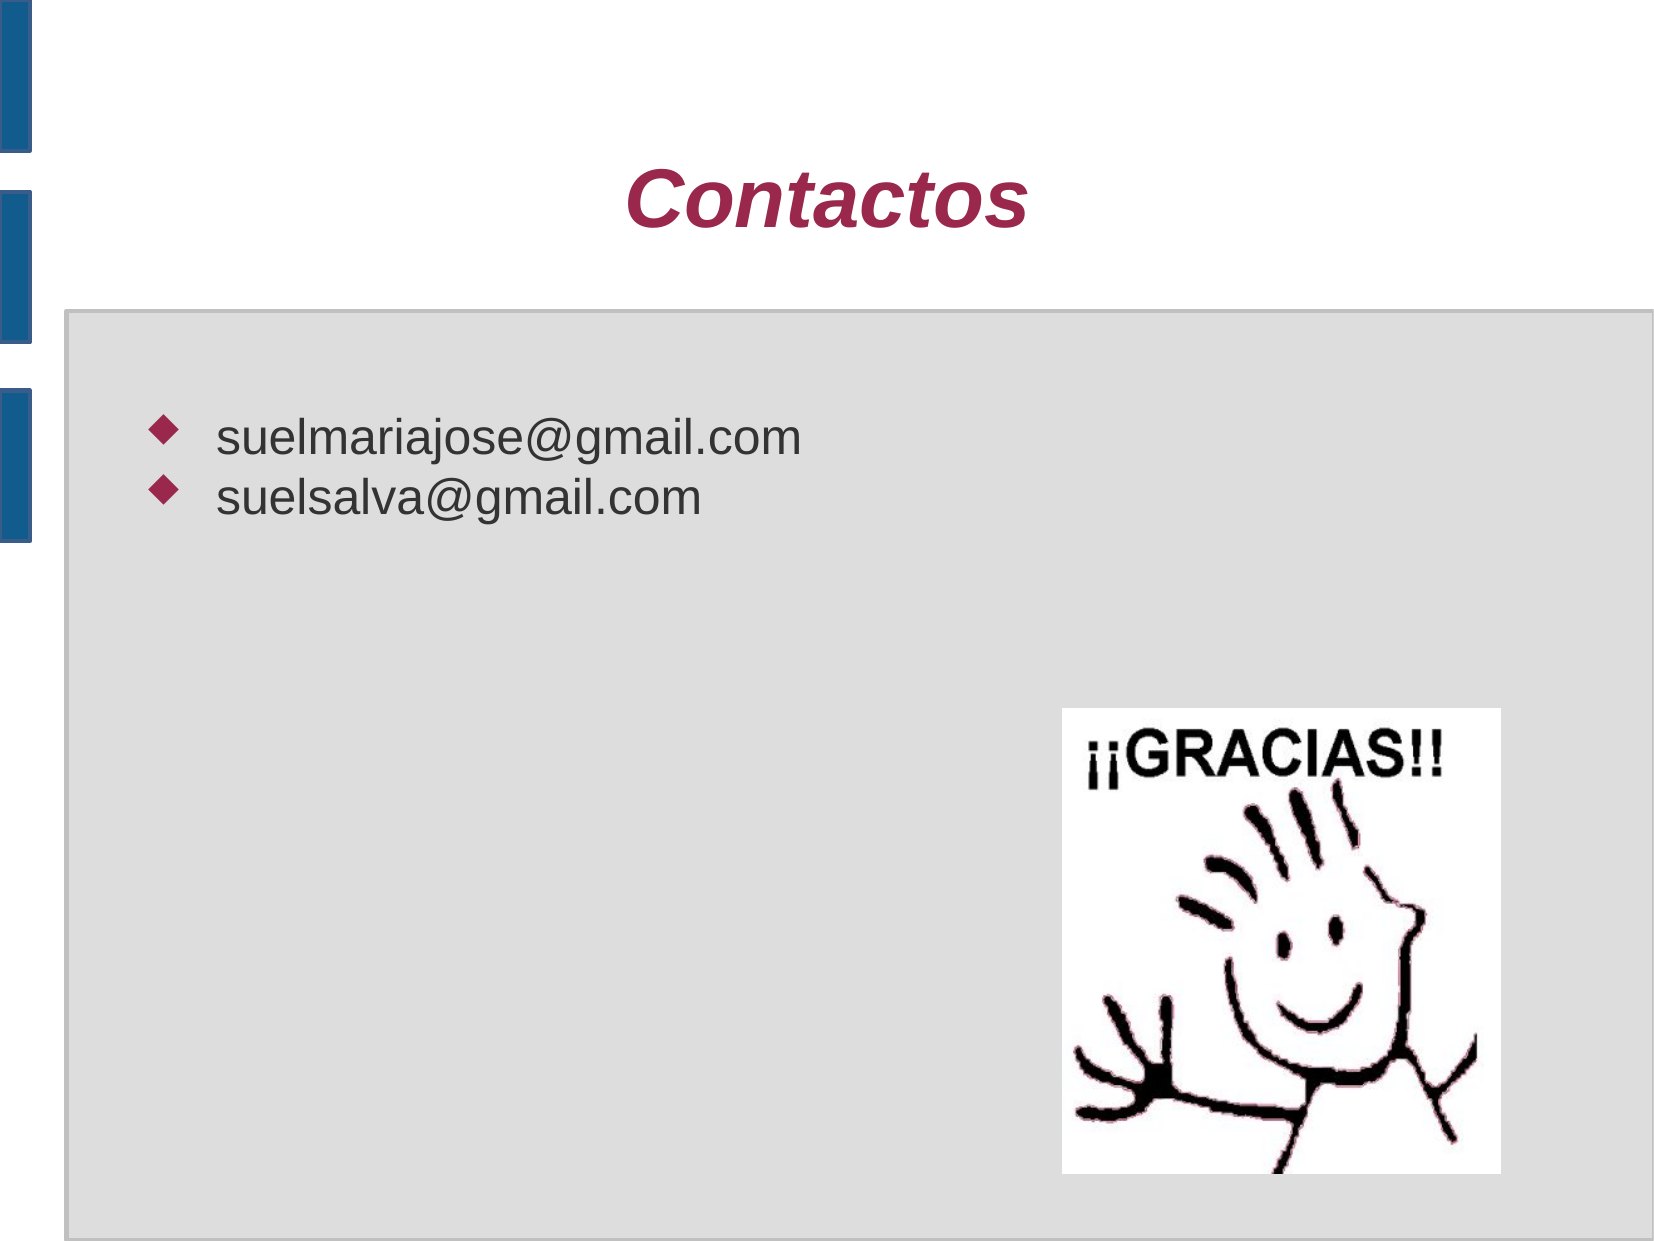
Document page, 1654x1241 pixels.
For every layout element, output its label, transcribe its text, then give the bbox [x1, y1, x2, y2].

title Contactos [121, 91, 1534, 299]
list suelmariajose@gmail.com suelsalva@gmail.com [121, 344, 1534, 1127]
picture [1062, 708, 1501, 1174]
